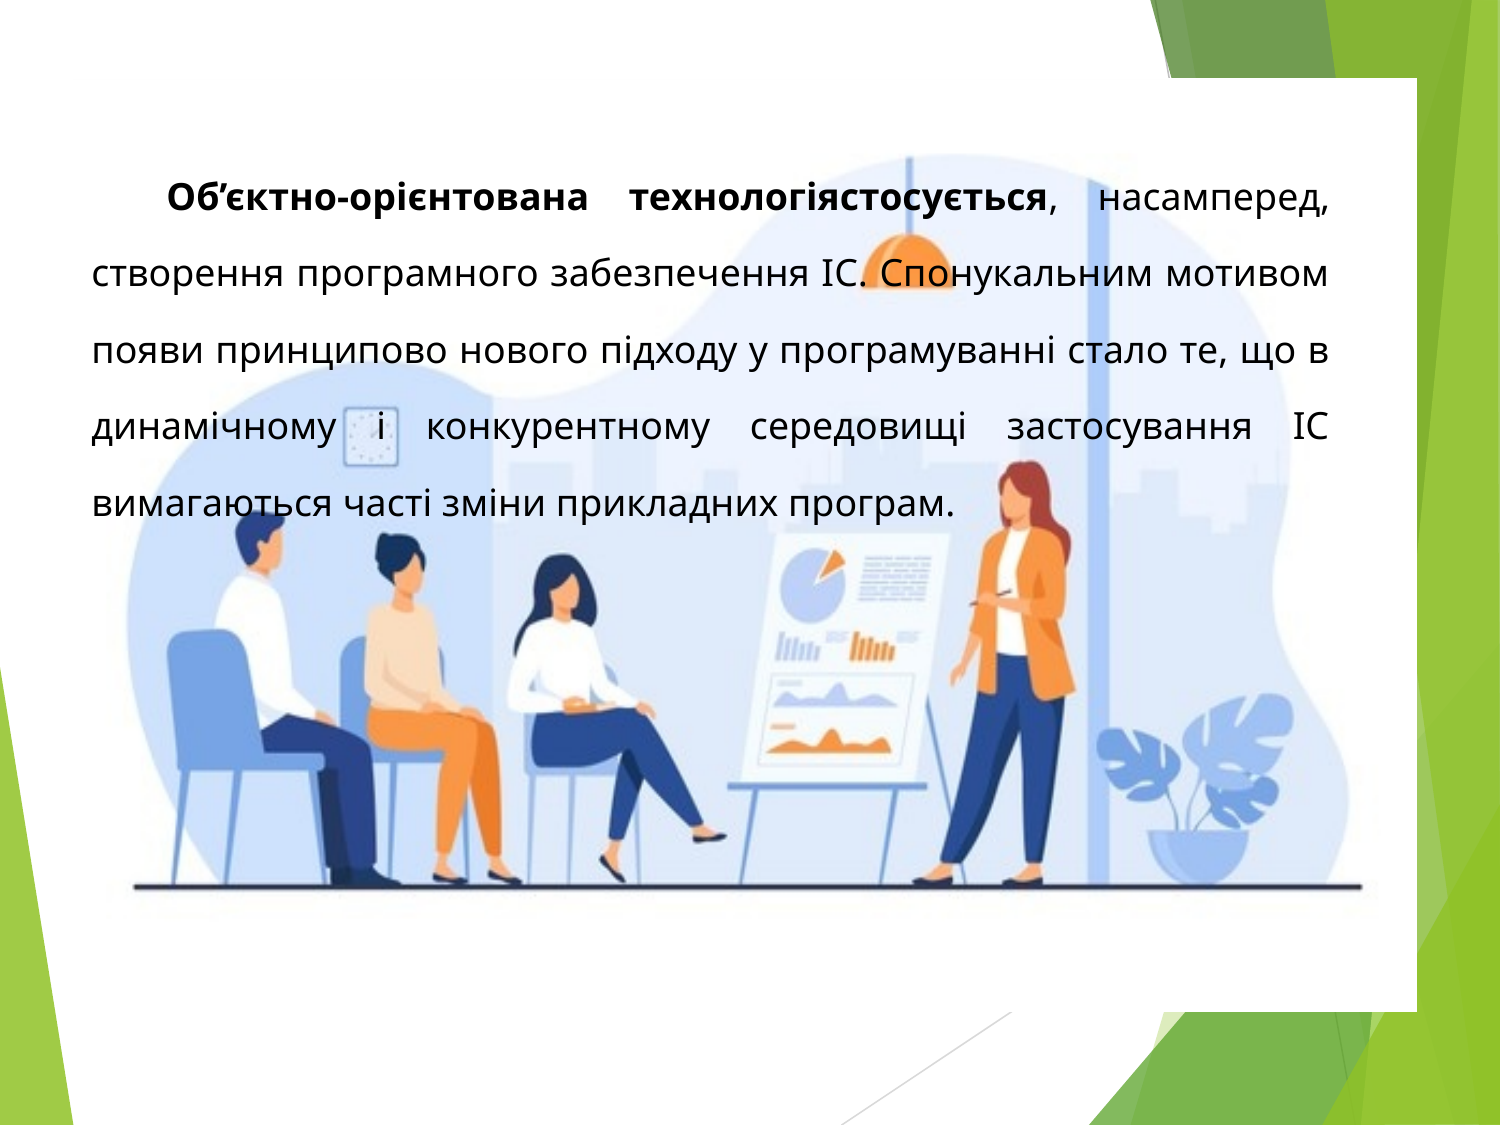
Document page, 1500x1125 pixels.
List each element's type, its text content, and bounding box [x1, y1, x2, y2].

picture [73, 78, 1417, 1012]
text_box Об’єктно-орієнтована технологіястосується, насамперед, створення програмного забезпечення ІС. Спонукальним мотивом появи принципово нового підходу у програмуванні стало те, що в динамічному і конкурентному середовищі застосування ІС вимагаються часті зміни прикладних програм. [76, 137, 1412, 535]
